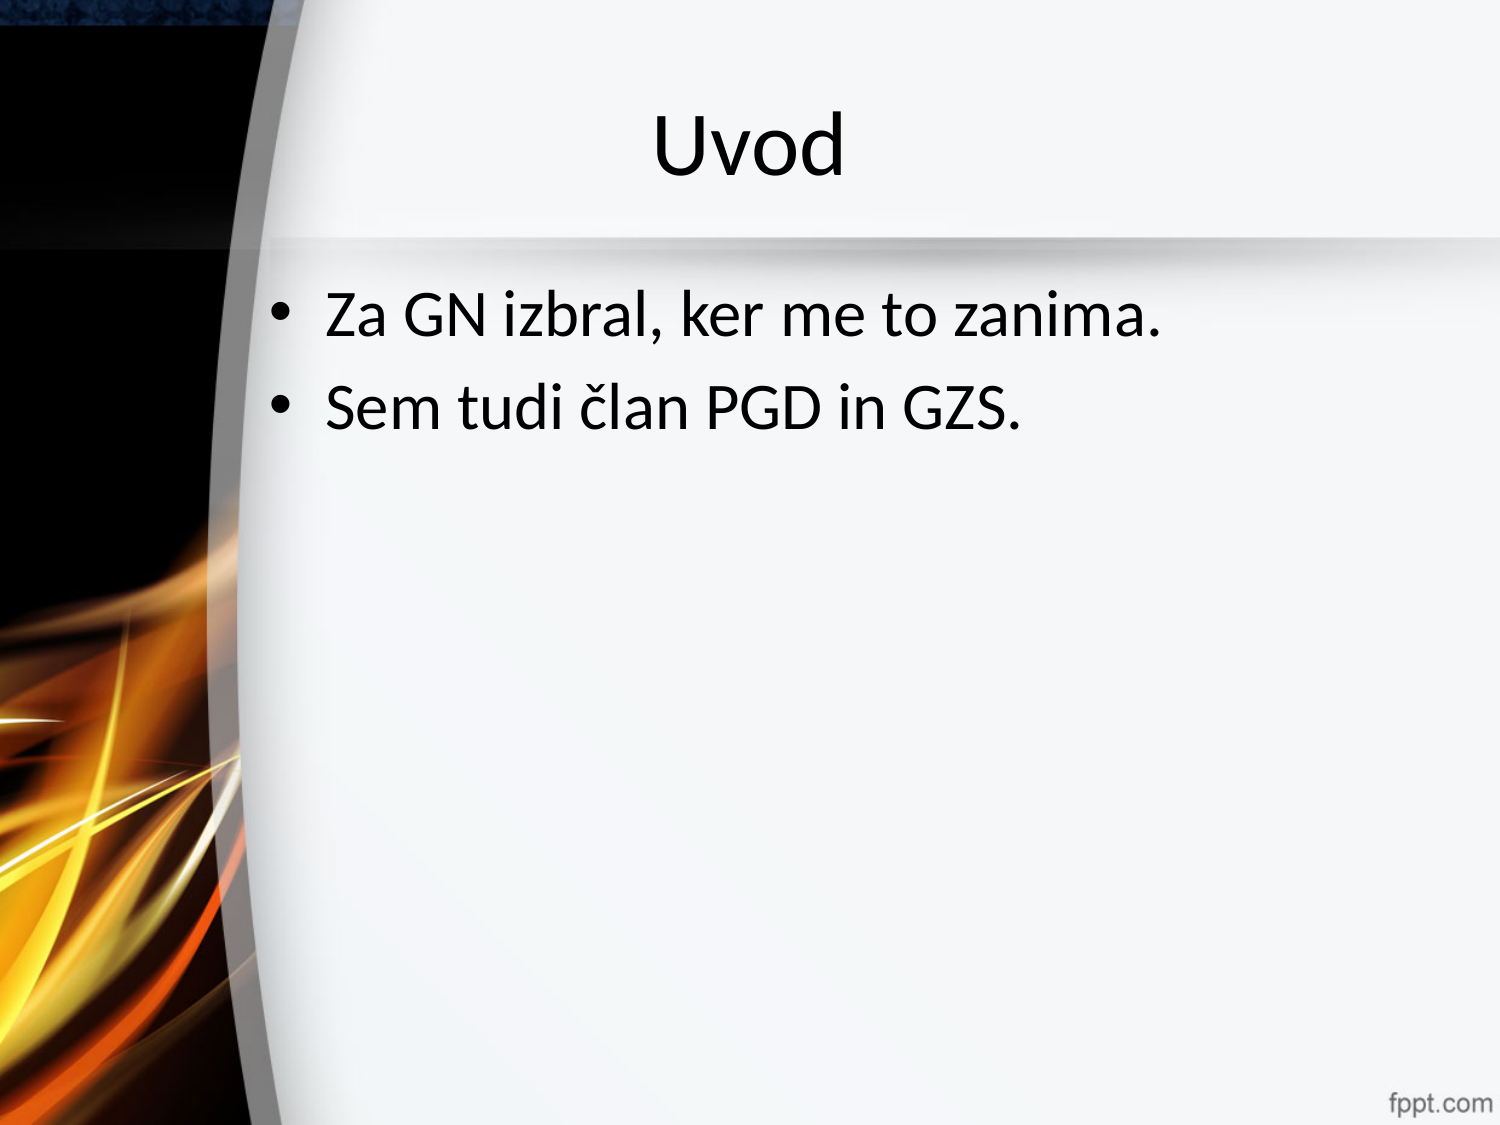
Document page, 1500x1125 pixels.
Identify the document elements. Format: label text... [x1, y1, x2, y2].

list Za GN izbral, ker me to zanima. Sem tudi član PGD in GZS. [253, 262, 1425, 1005]
picture [0, 0, 1500, 1125]
title Uvod [75, 45, 1425, 233]
